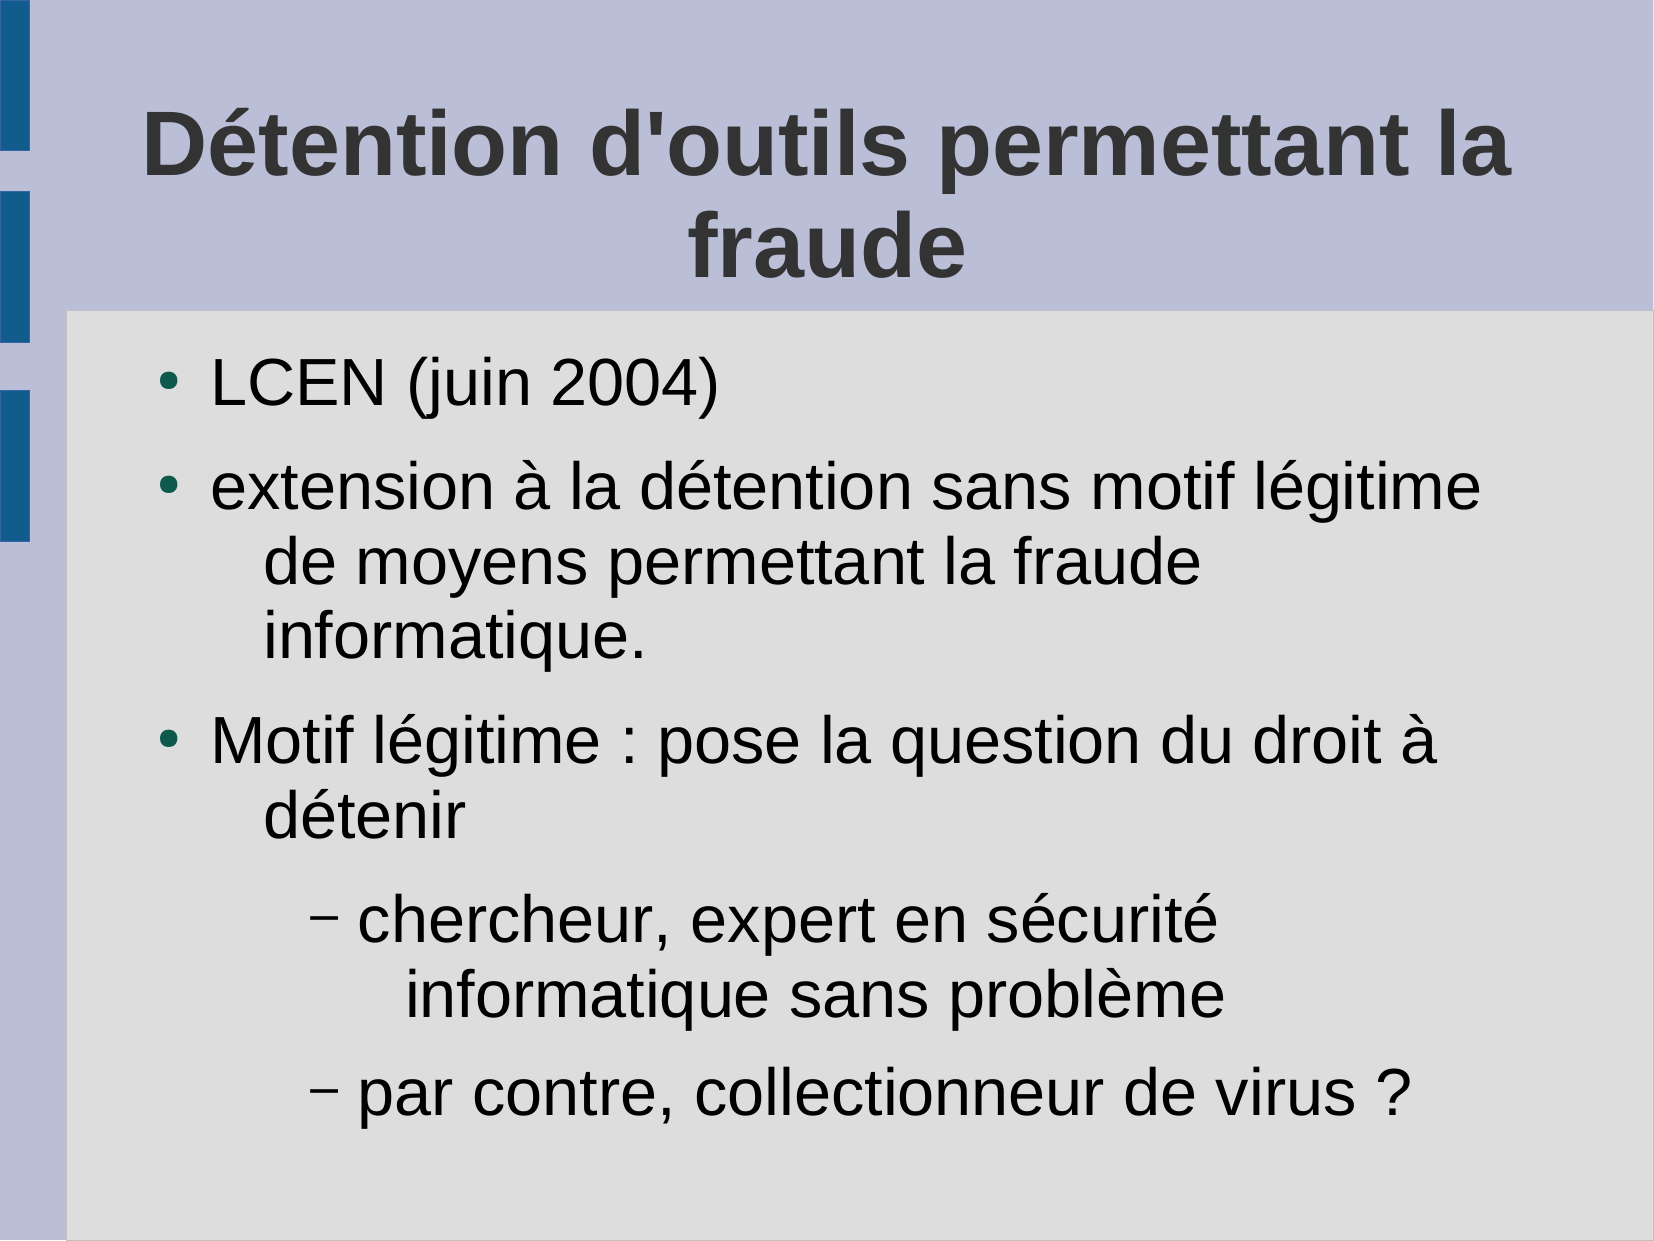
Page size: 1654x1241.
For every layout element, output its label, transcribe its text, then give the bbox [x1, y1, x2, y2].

list LCEN (juin 2004) extension à la détention sans motif légitime de moyens permettant la fraude informatique. Motif légitime : pose la question du droit à détenir chercheur, expert en sécurité informatique sans problème par contre, collectionneur de virus ? [121, 344, 1534, 1127]
title Détention d'outils permettant la fraude [121, 91, 1534, 299]
